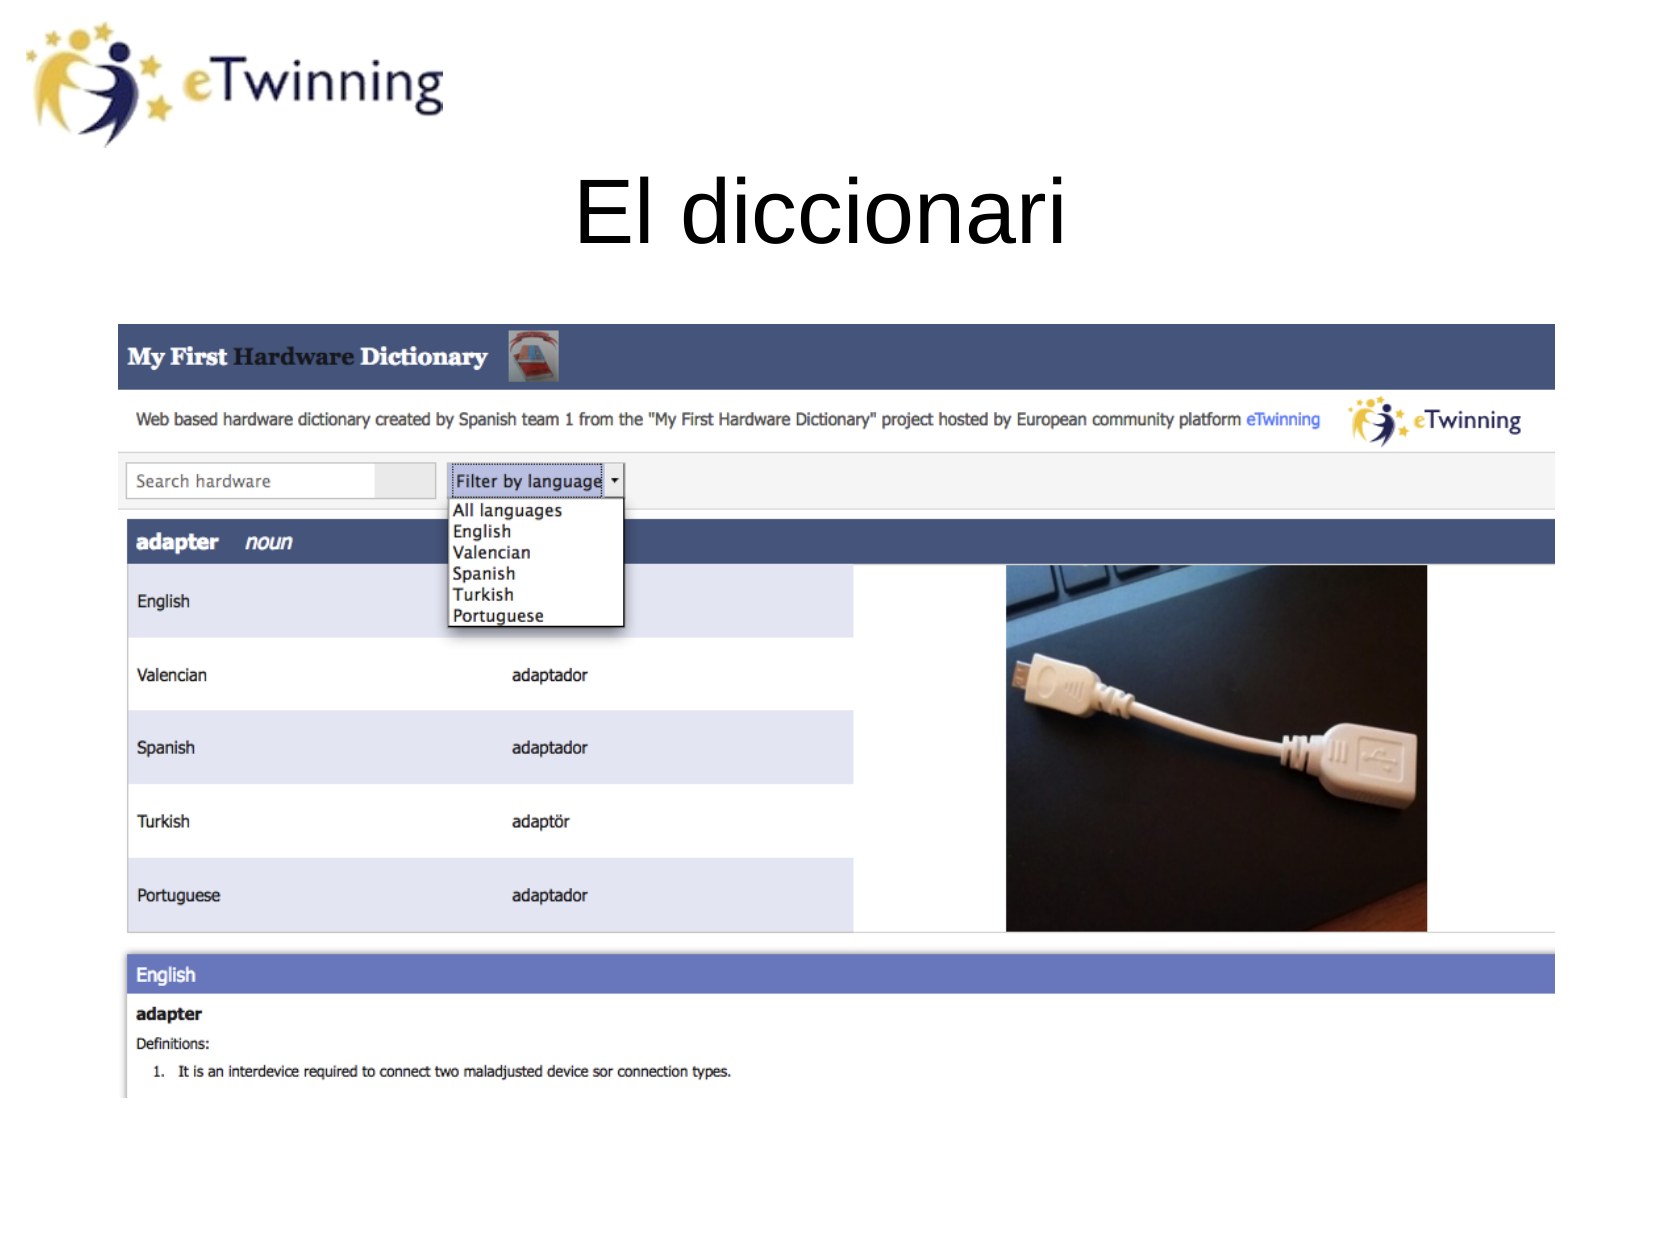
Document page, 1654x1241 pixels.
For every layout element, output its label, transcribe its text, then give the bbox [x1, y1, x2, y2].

picture [118, 324, 1555, 1098]
picture [26, 20, 443, 148]
title El diccionari [76, 127, 1565, 296]
